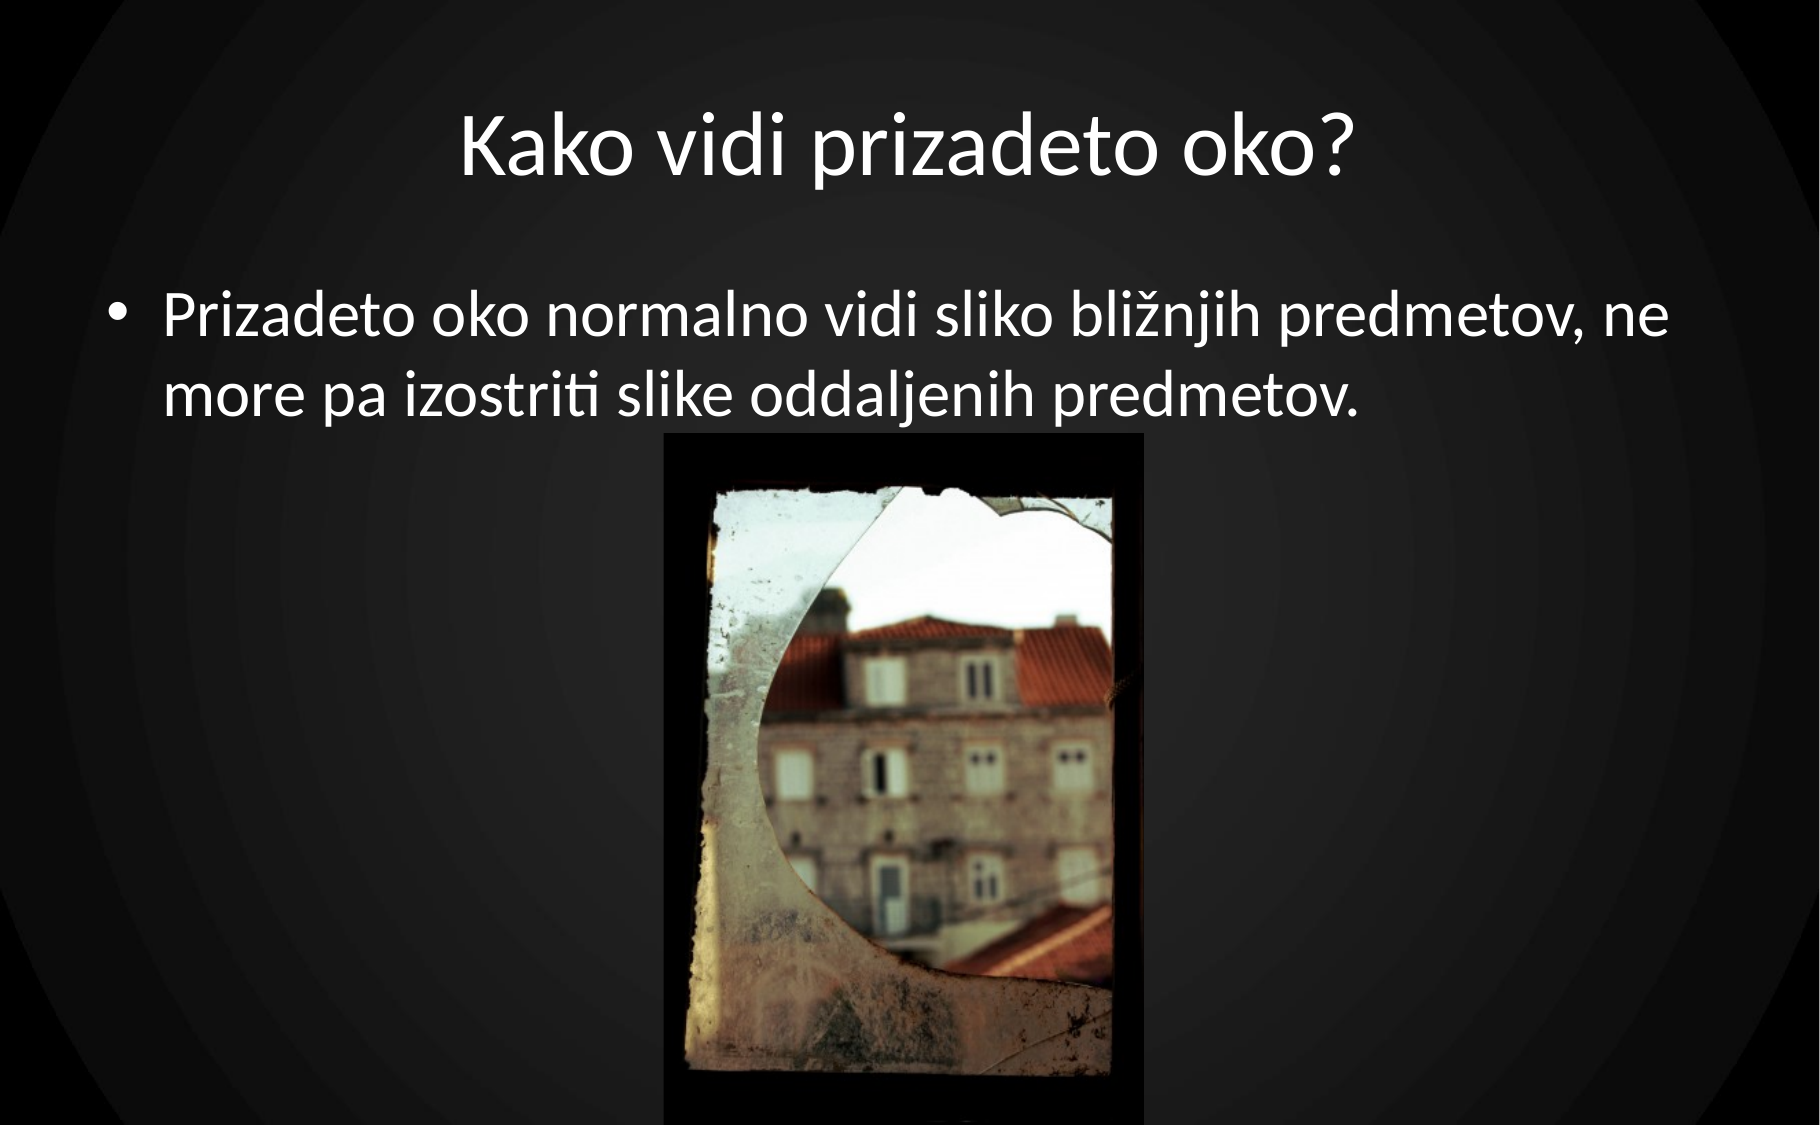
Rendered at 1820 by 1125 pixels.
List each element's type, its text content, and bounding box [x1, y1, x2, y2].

title Kako vidi prizadeto oko? [90, 45, 1729, 233]
list Prizadeto oko normalno vidi sliko bližnjih predmetov, ne more pa izostriti slike oddaljenih predmetov. [90, 262, 1729, 1005]
picture [0, 0, 1820, 1125]
